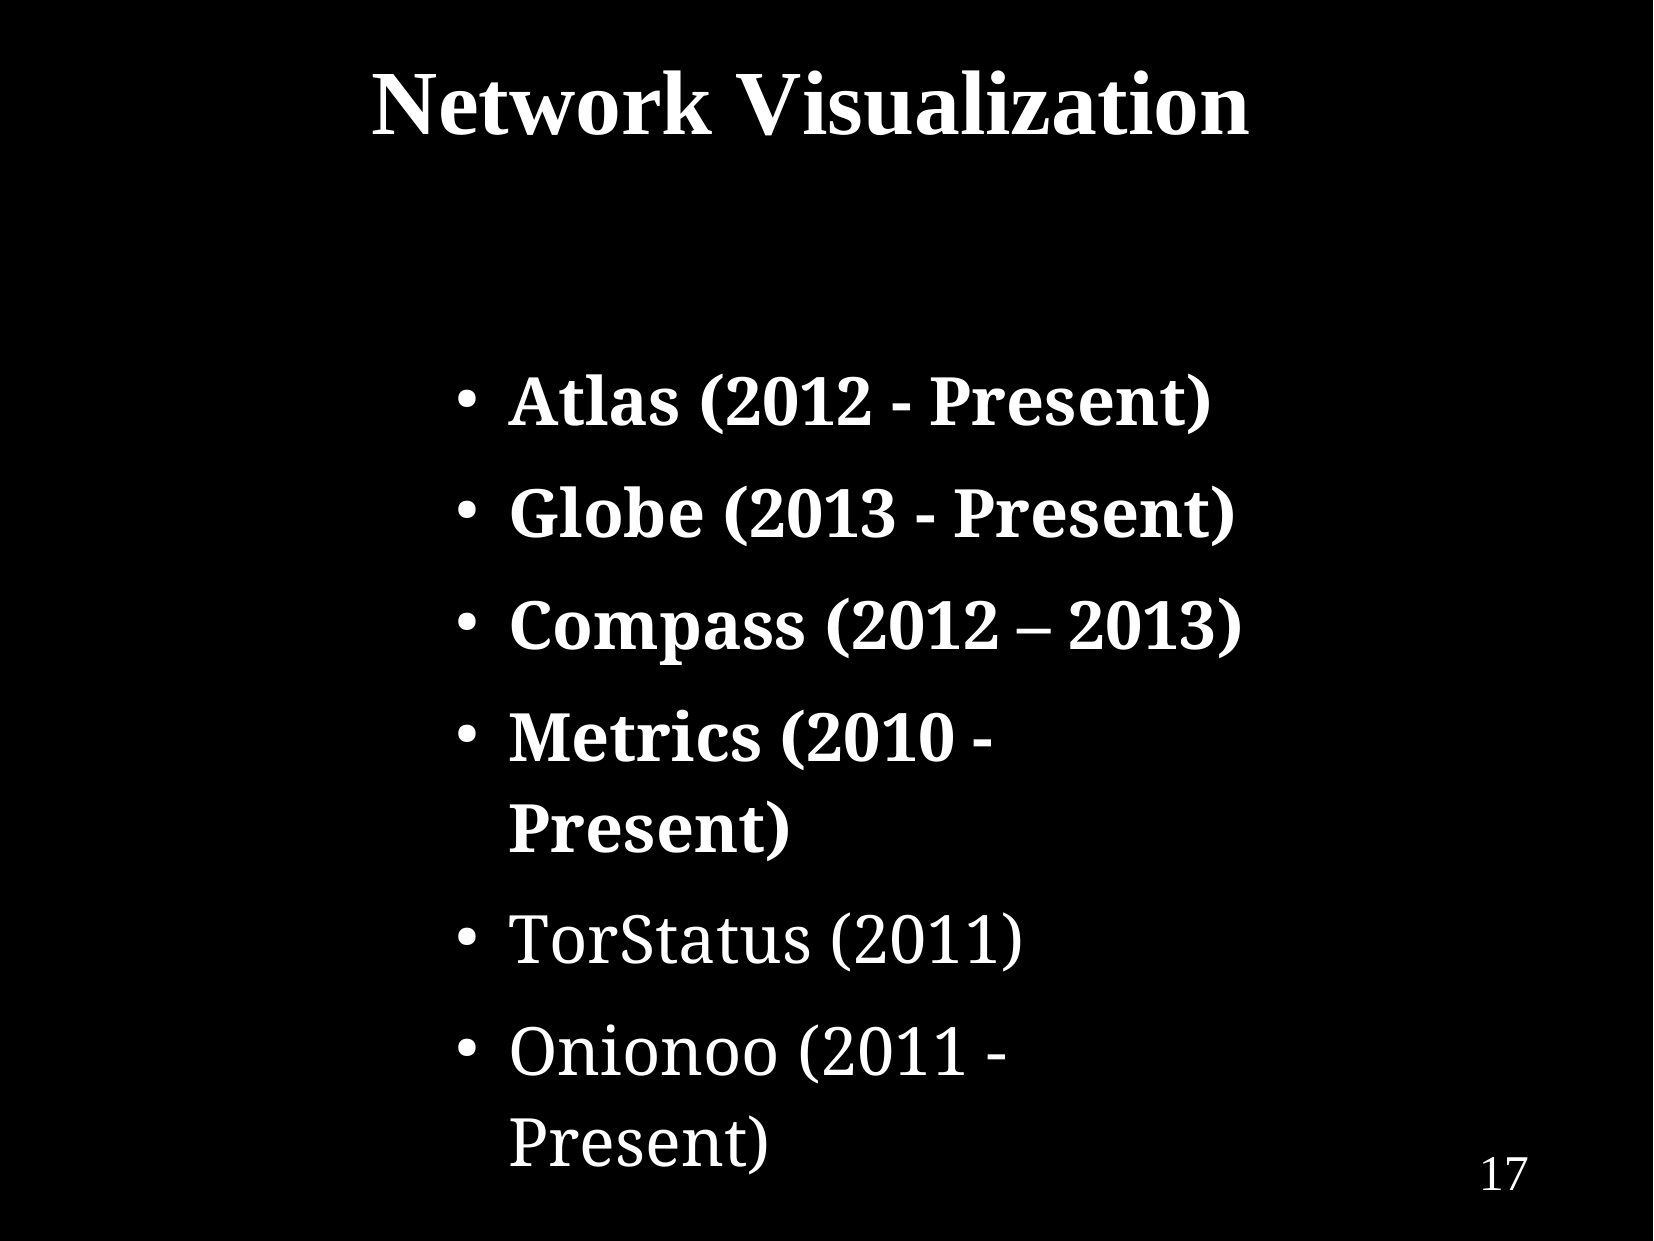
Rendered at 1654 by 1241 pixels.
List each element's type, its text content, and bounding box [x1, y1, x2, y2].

title Network Visualization [105, 0, 1518, 208]
list Atlas (2012 - Present) Globe (2013 - Present) Compass (2012 – 2013) Metrics (2010 - Present) TorStatus (2011) Onionoo (2011 - Present) [437, 354, 1254, 978]
